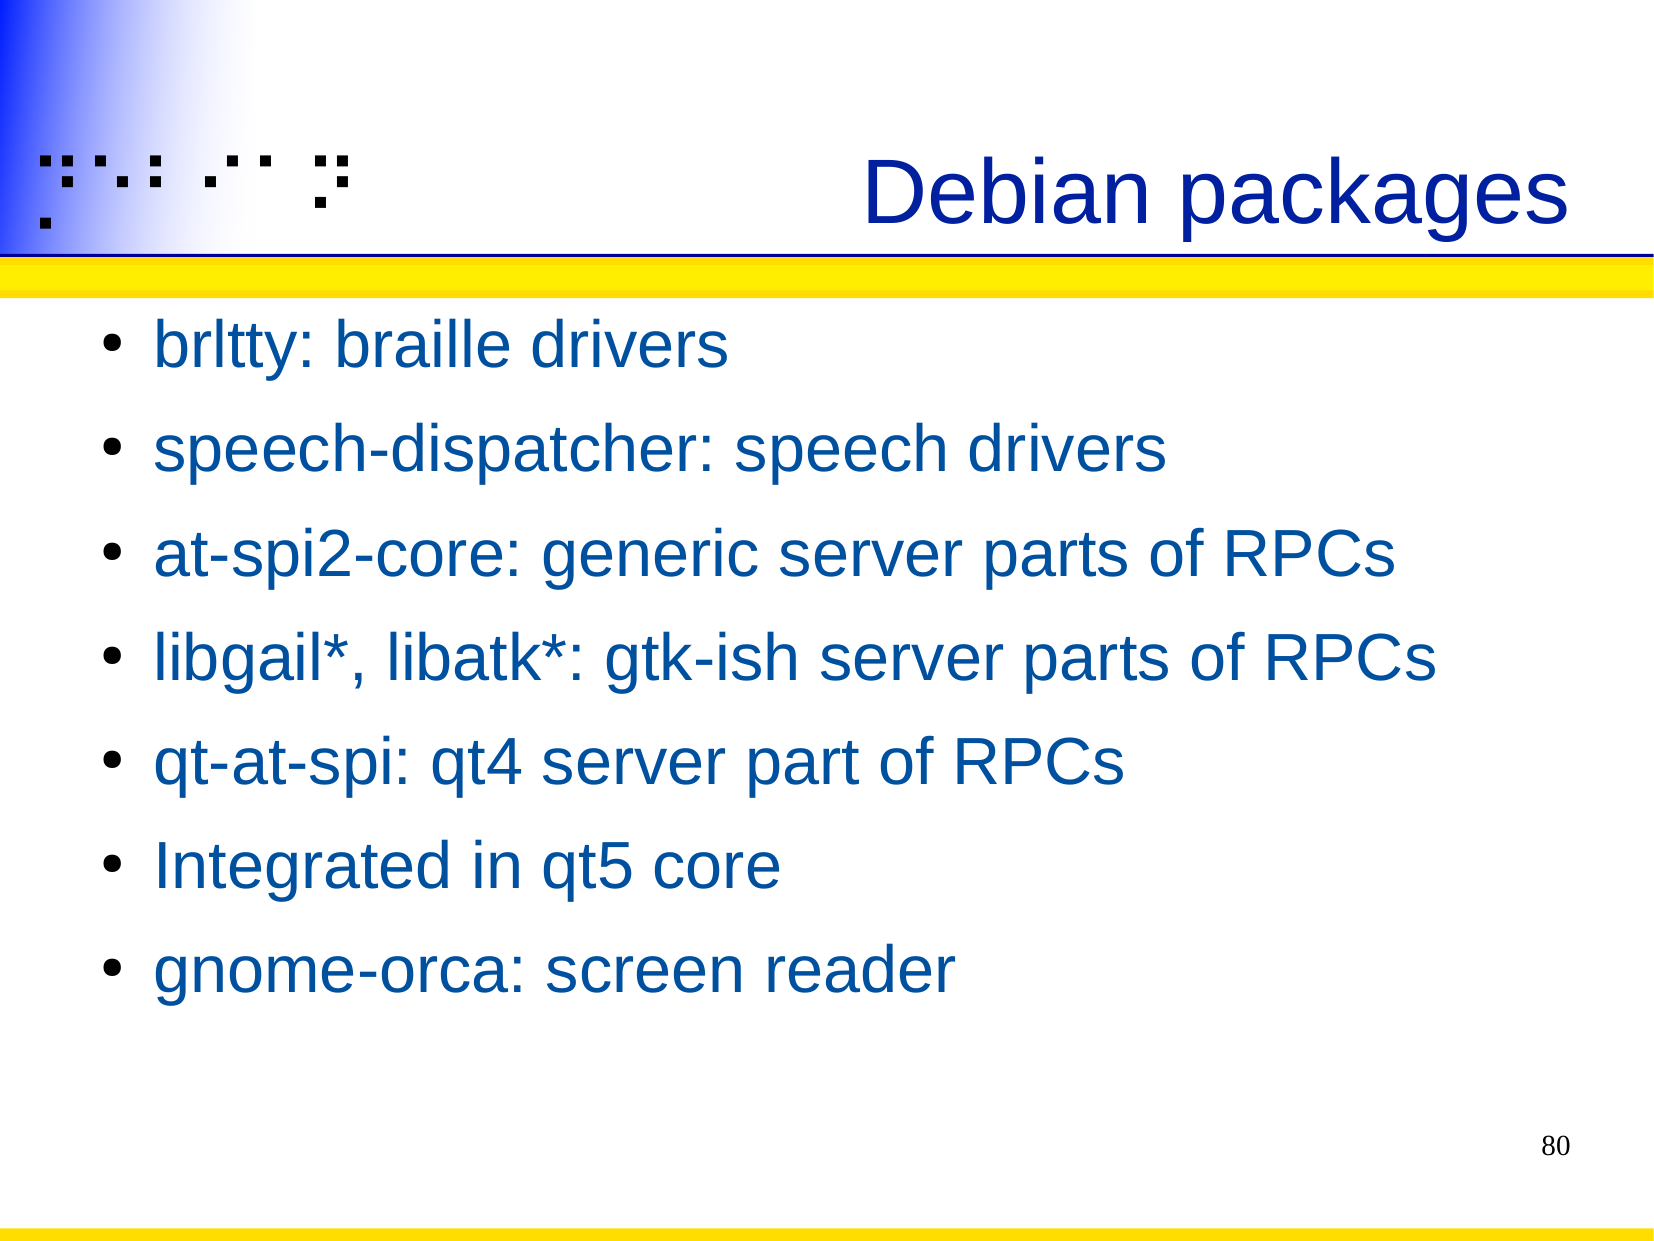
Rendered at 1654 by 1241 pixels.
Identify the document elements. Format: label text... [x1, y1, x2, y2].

title Debian packages [372, 126, 1571, 257]
list brltty: braille drivers speech-dispatcher: speech drivers at-spi2-core: generic server parts of RPCs libgail*, libatk*: gtk-ish server parts of RPCs qt-at-spi: qt4 server part of RPCs Integrated in qt5 core gnome-orca: screen reader [82, 307, 1571, 1126]
